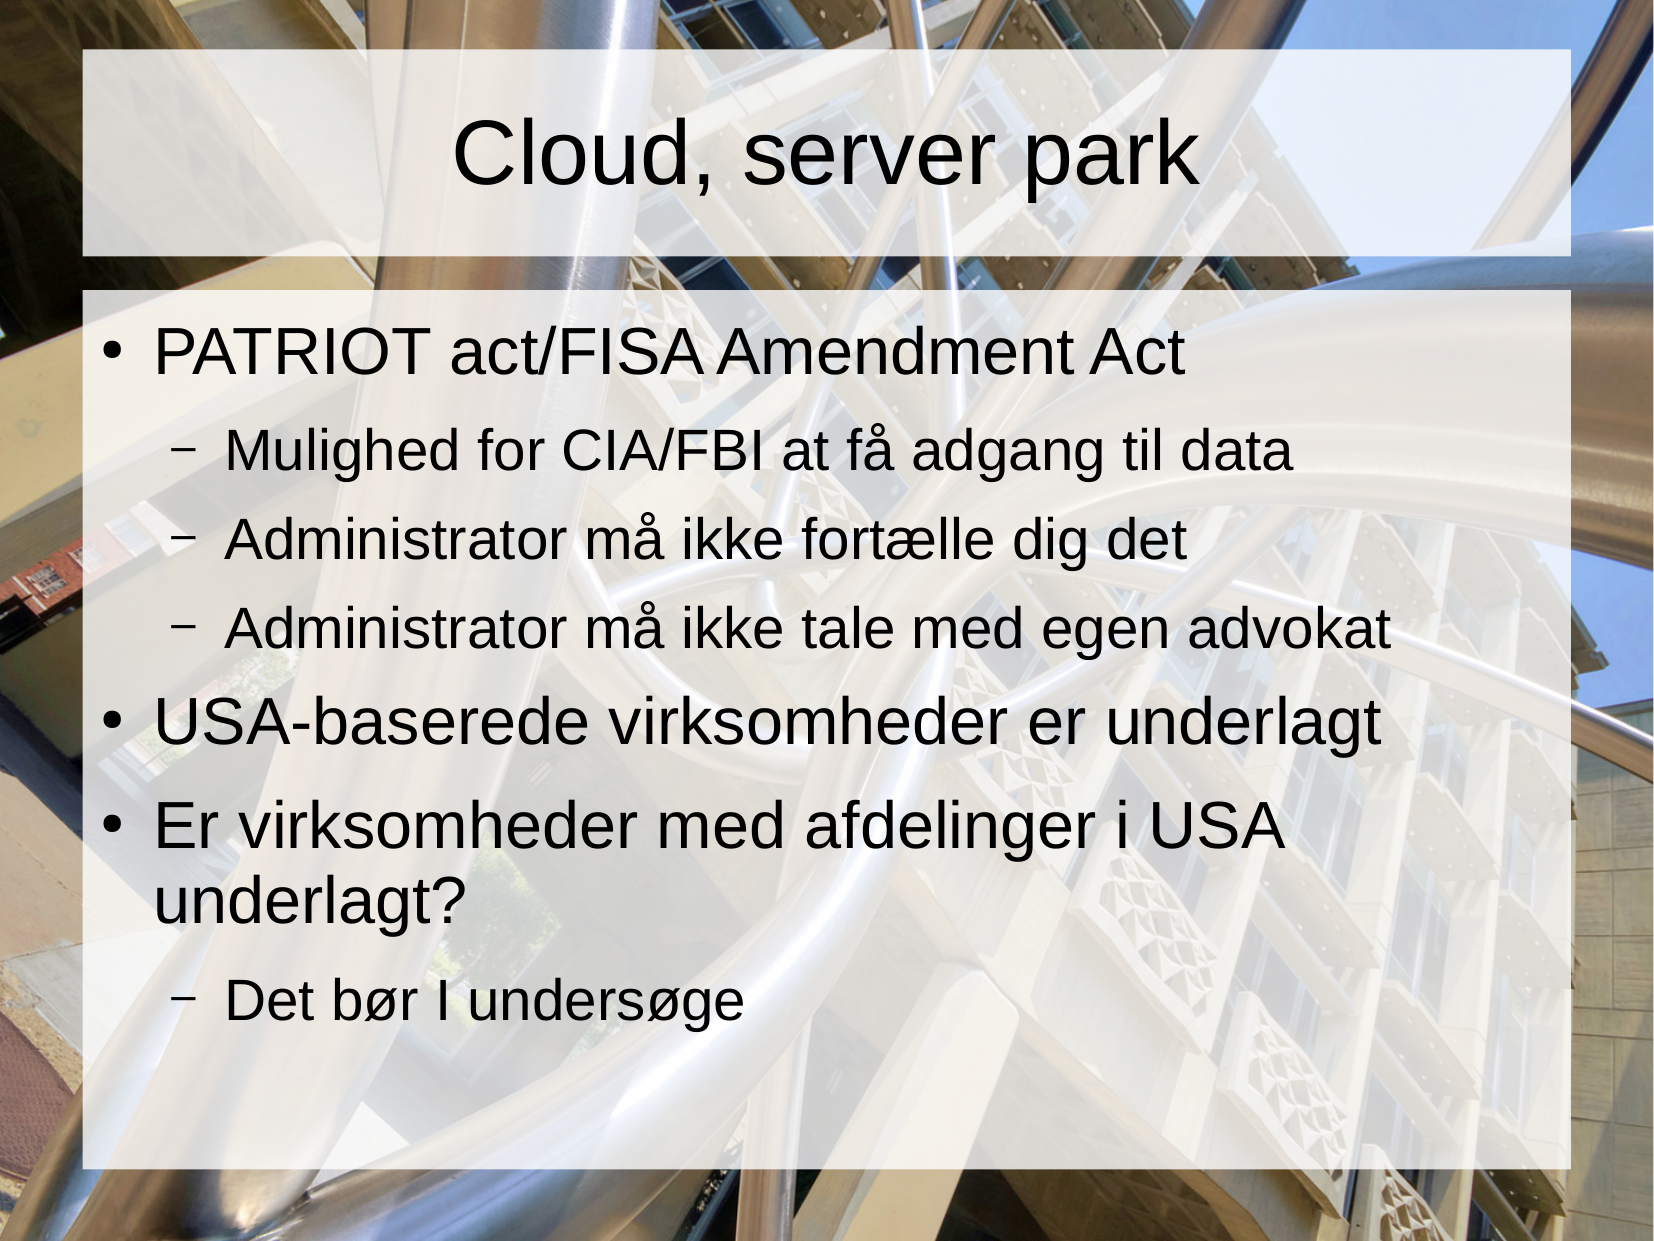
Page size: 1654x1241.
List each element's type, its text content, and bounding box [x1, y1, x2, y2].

title Cloud, server park [82, 49, 1571, 257]
picture [0, 0, 1654, 1241]
list PATRIOT act/FISA Amendment Act Mulighed for CIA/FBI at få adgang til data Administrator må ikke fortælle dig det Administrator må ikke tale med egen advokat USA-baserede virksomheder er underlagt Er virksomheder med afdelinger i USA underlagt? Det bør I undersøge [82, 290, 1571, 1170]
